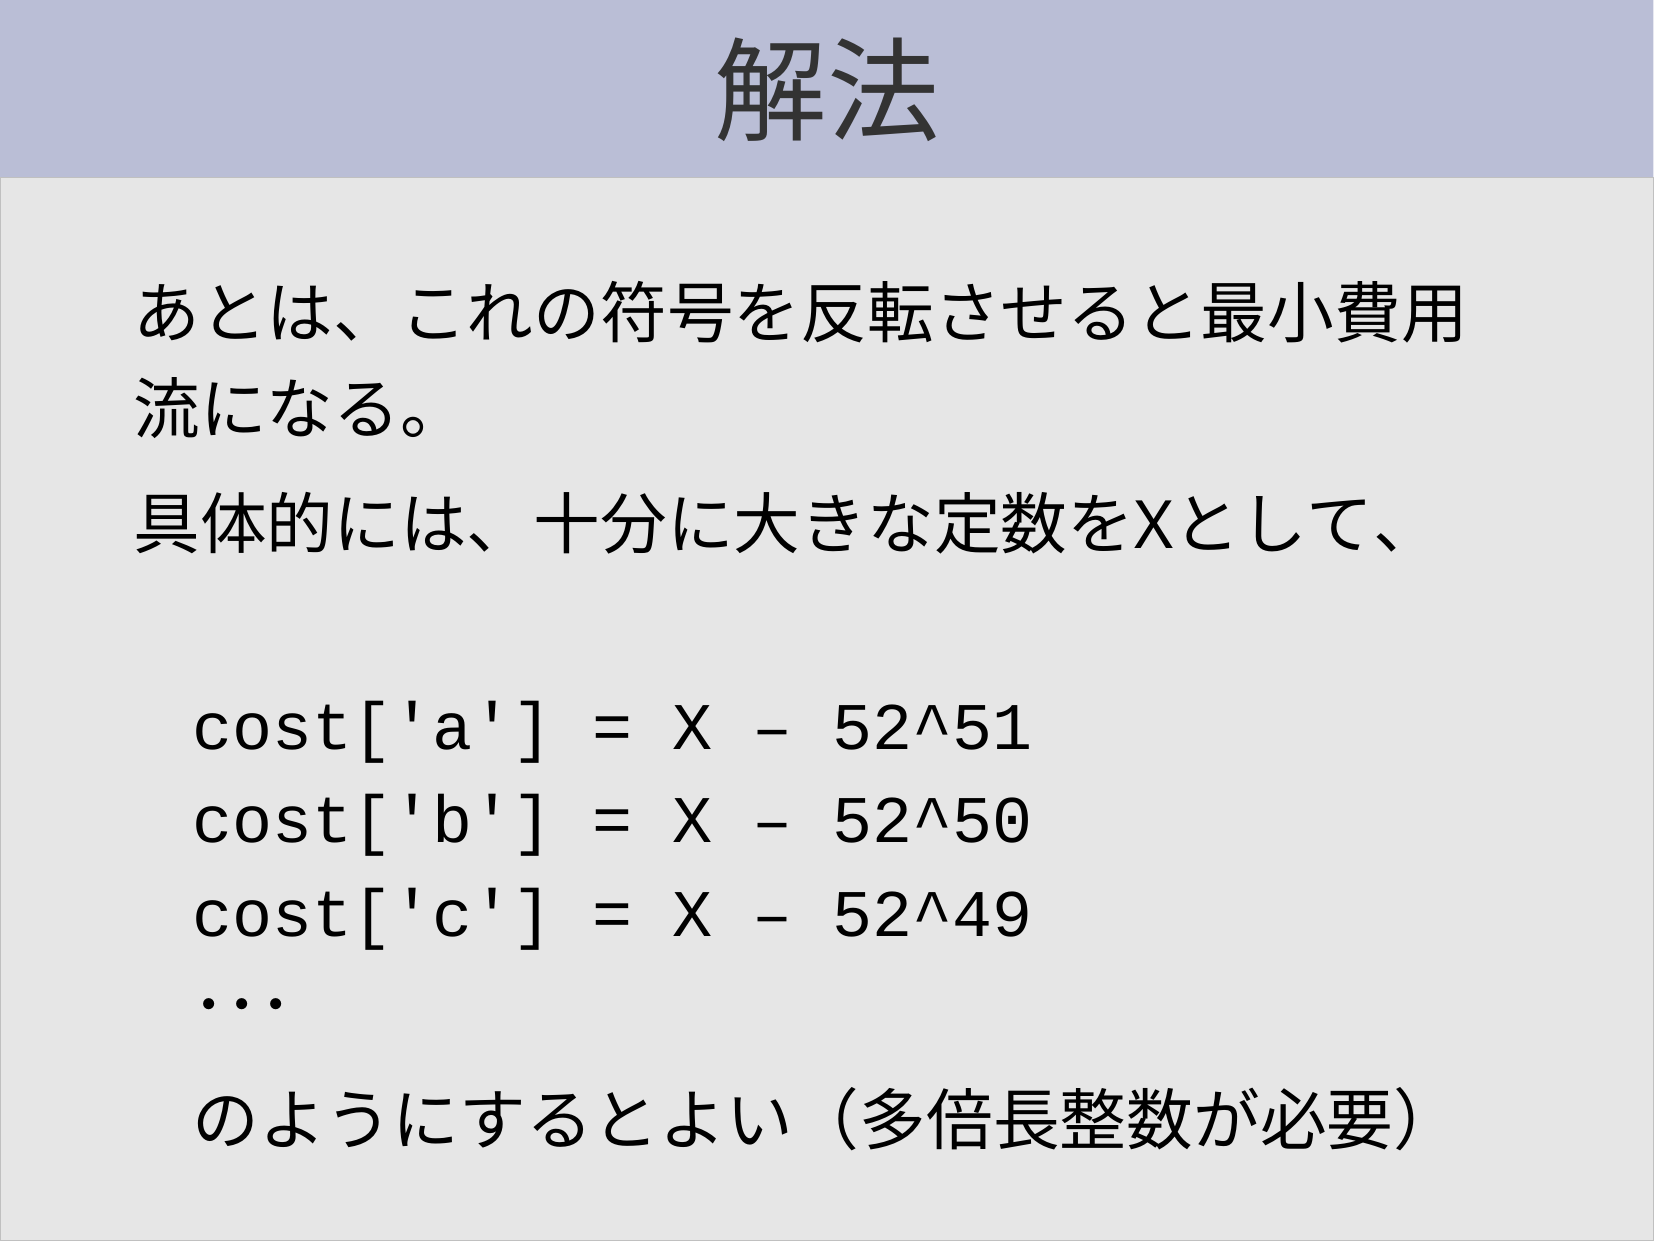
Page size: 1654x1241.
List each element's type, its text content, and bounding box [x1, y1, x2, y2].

list あとは、これの符号を反転させると最小費用流になる。 具体的には、十分に大きな定数をXとして、 cost['a'] = X – 52^51 cost['b'] = X – 52^50 cost['c'] = X – 52^49 ･･･ のようにするとよい（多倍長整数が必要） [121, 248, 1534, 1032]
title 解法 [121, 20, 1534, 148]
